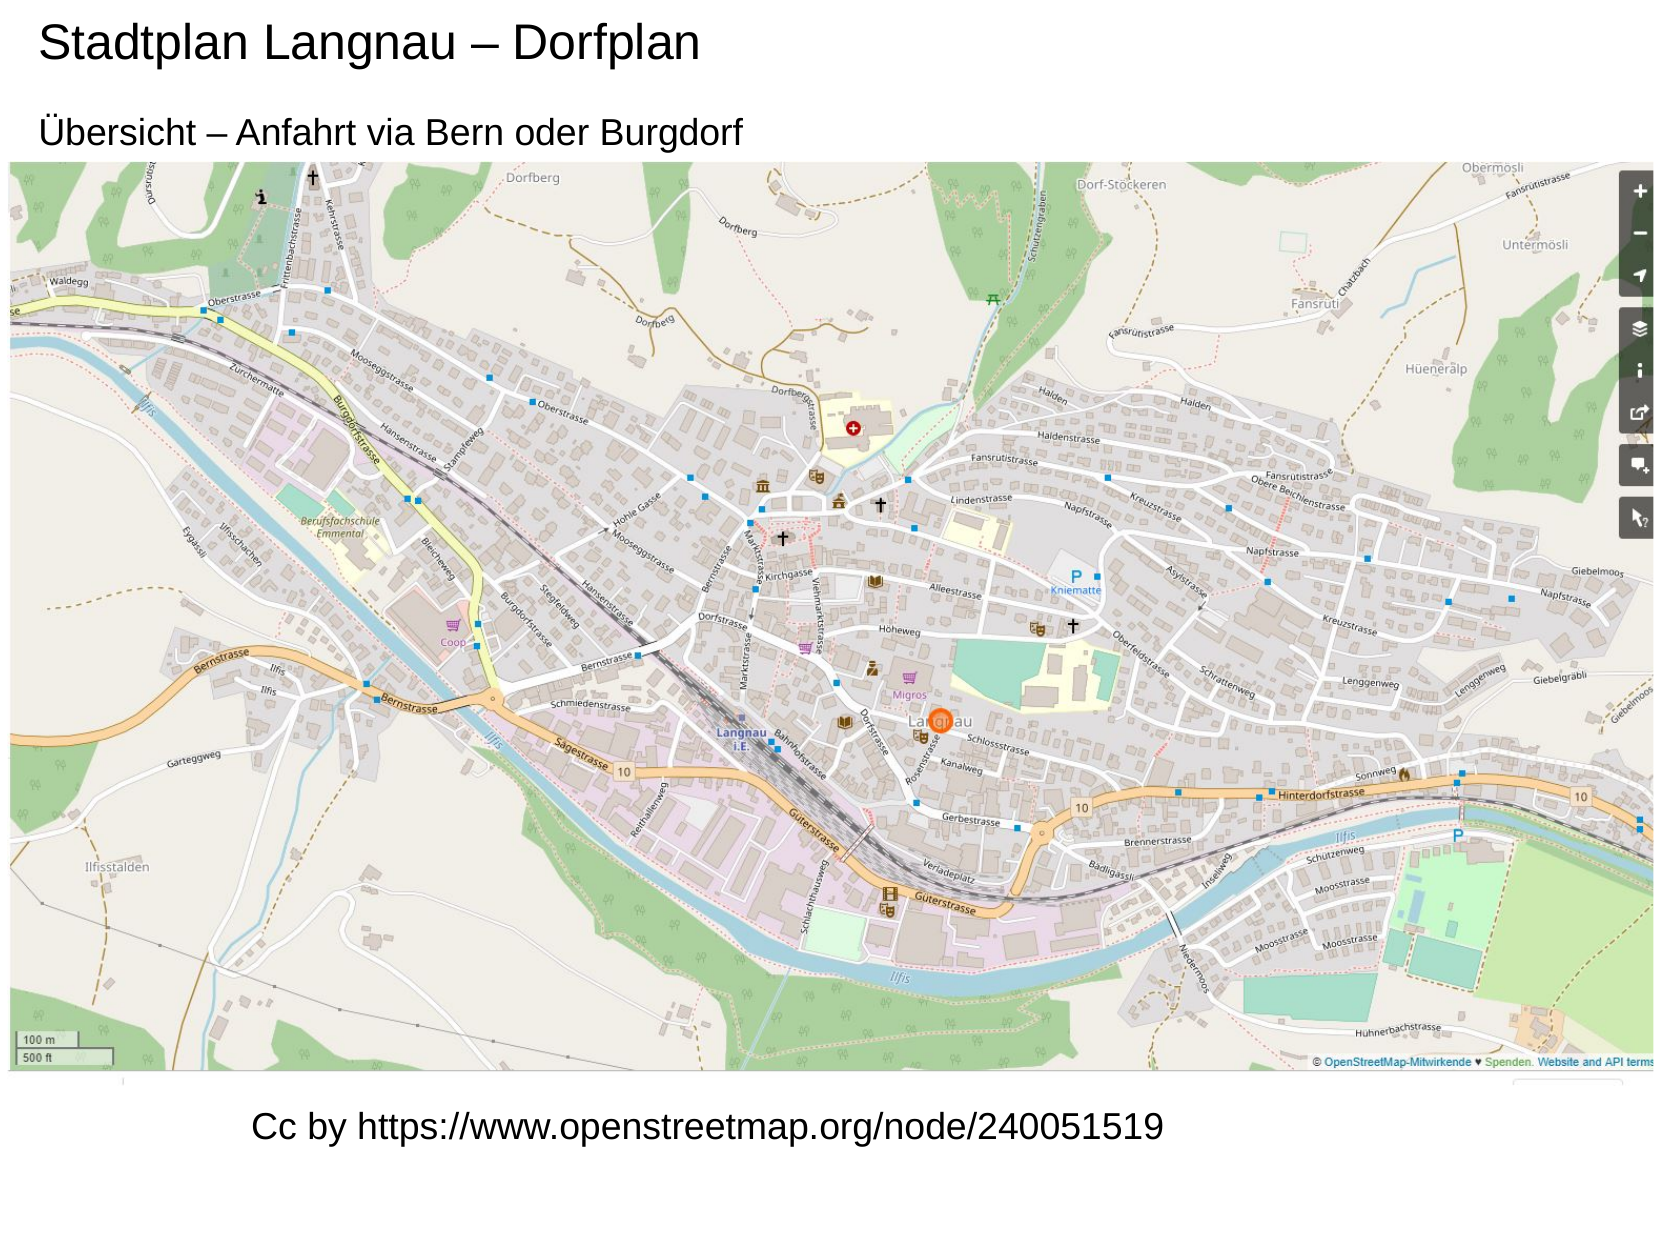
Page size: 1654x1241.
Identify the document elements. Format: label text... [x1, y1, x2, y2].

picture [7, 161, 1654, 1086]
text_box Cc by https://www.openstreetmap.org/node/240051519 [236, 1098, 1654, 1198]
text_box Stadtplan Langnau – Dorfplan Übersicht – Anfahrt via Bern oder Burgdorf [23, 6, 1229, 162]
